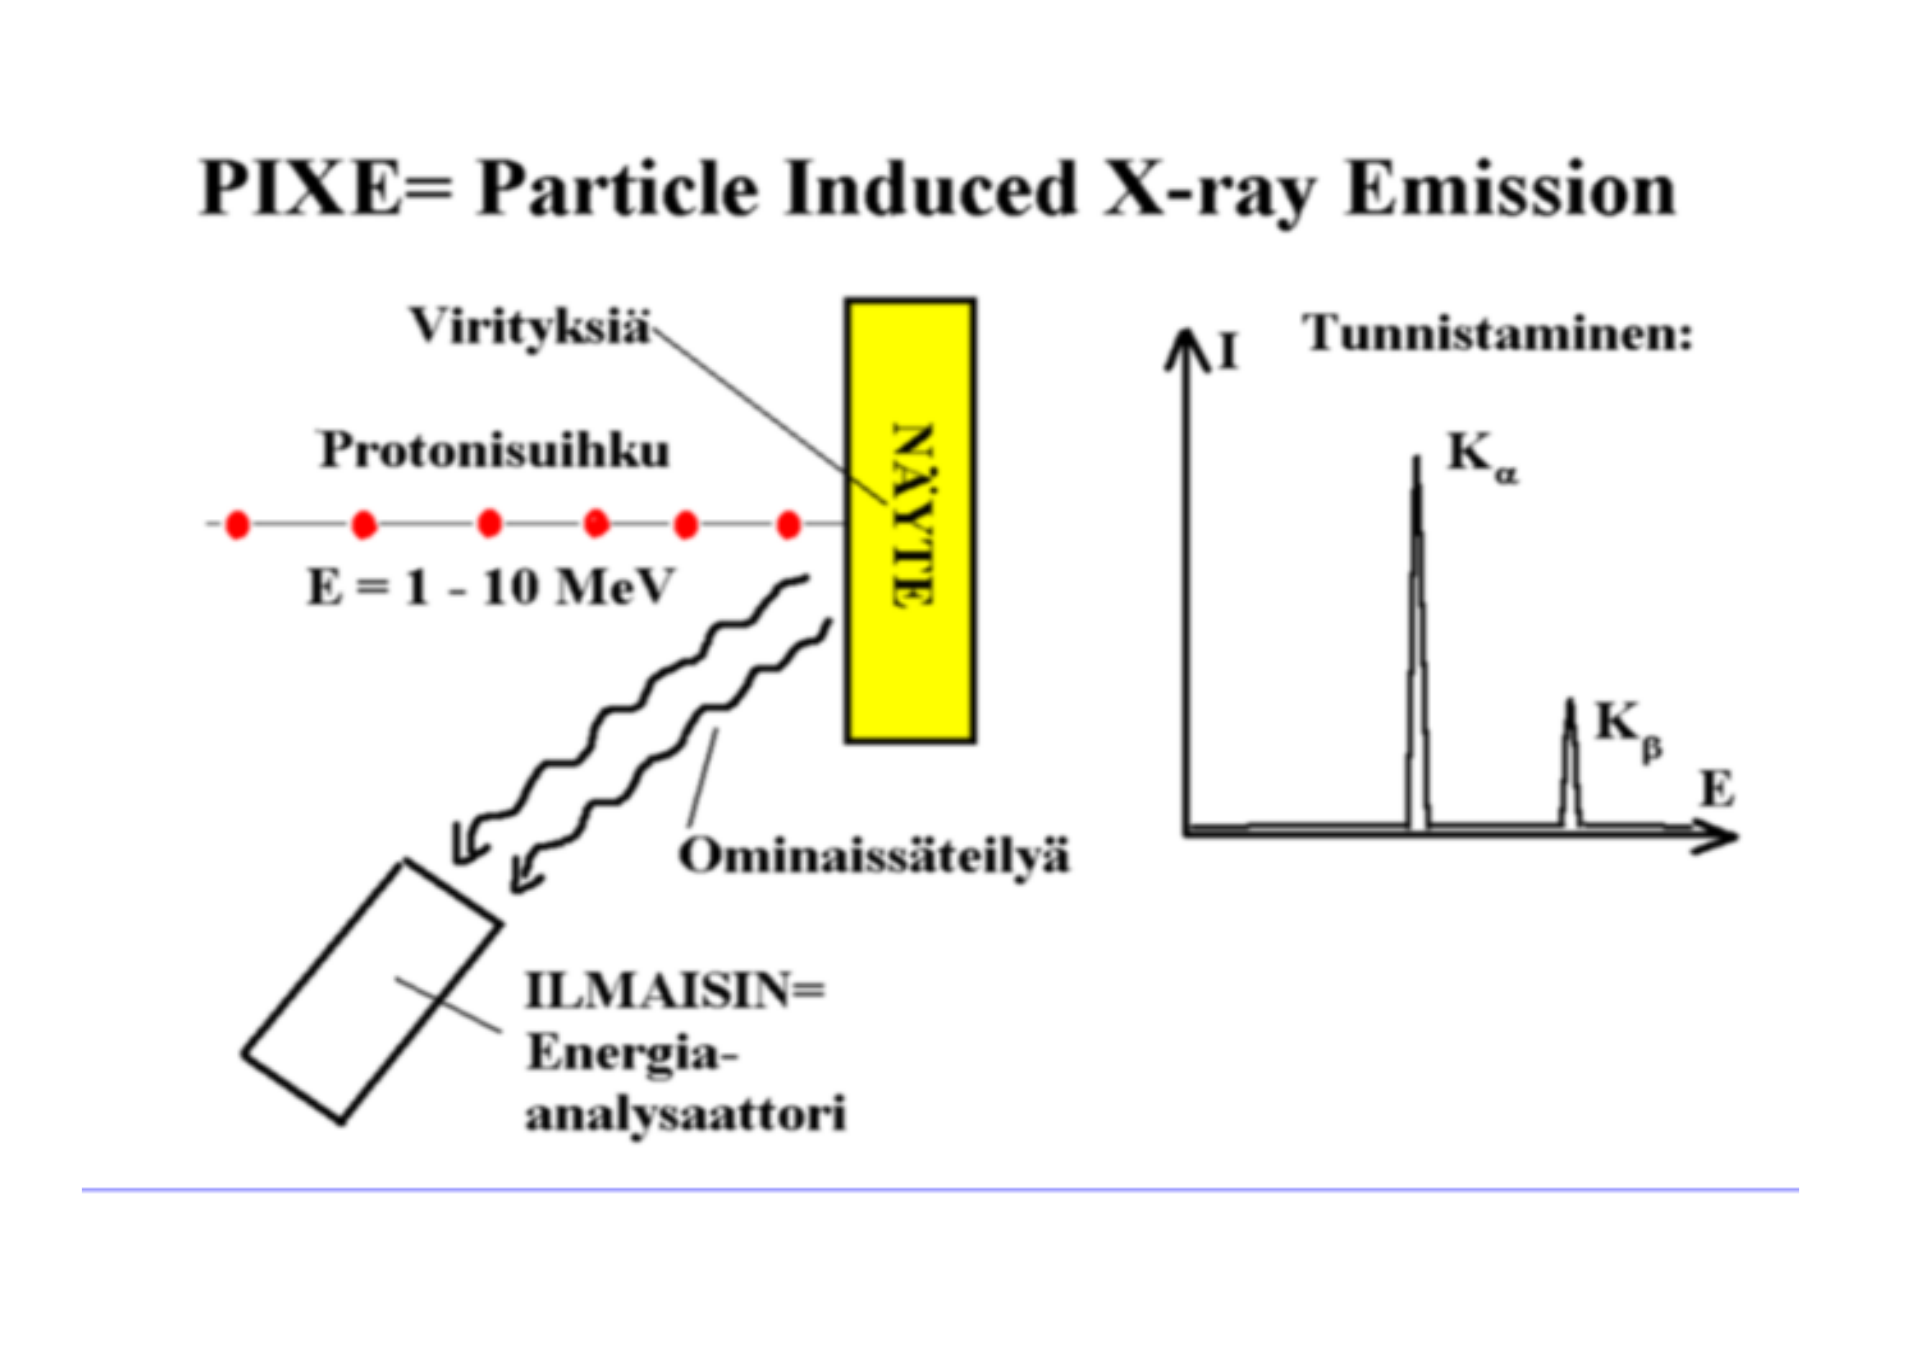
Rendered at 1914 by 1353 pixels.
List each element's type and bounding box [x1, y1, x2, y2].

picture [81, 90, 1800, 1198]
